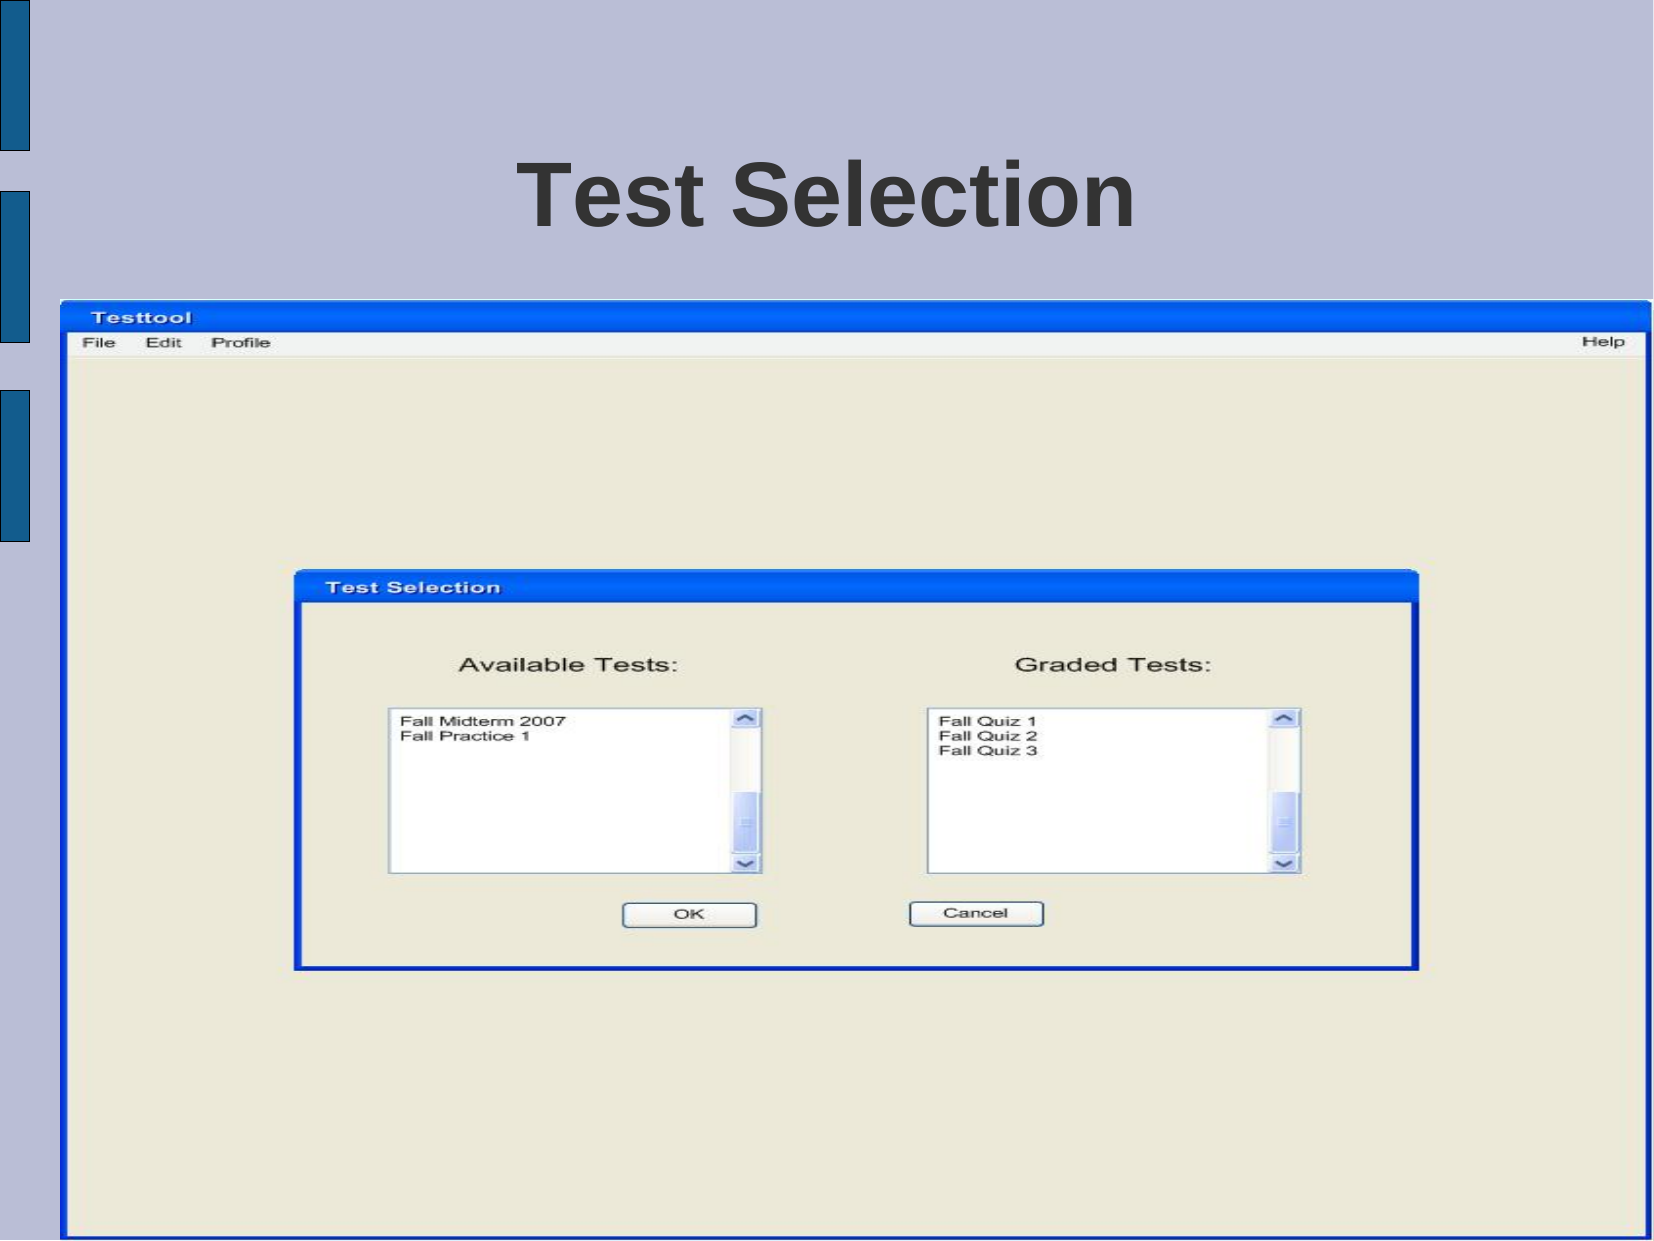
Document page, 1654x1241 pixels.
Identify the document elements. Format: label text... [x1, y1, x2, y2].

title Test Selection [121, 91, 1534, 299]
picture [60, 299, 1654, 1241]
